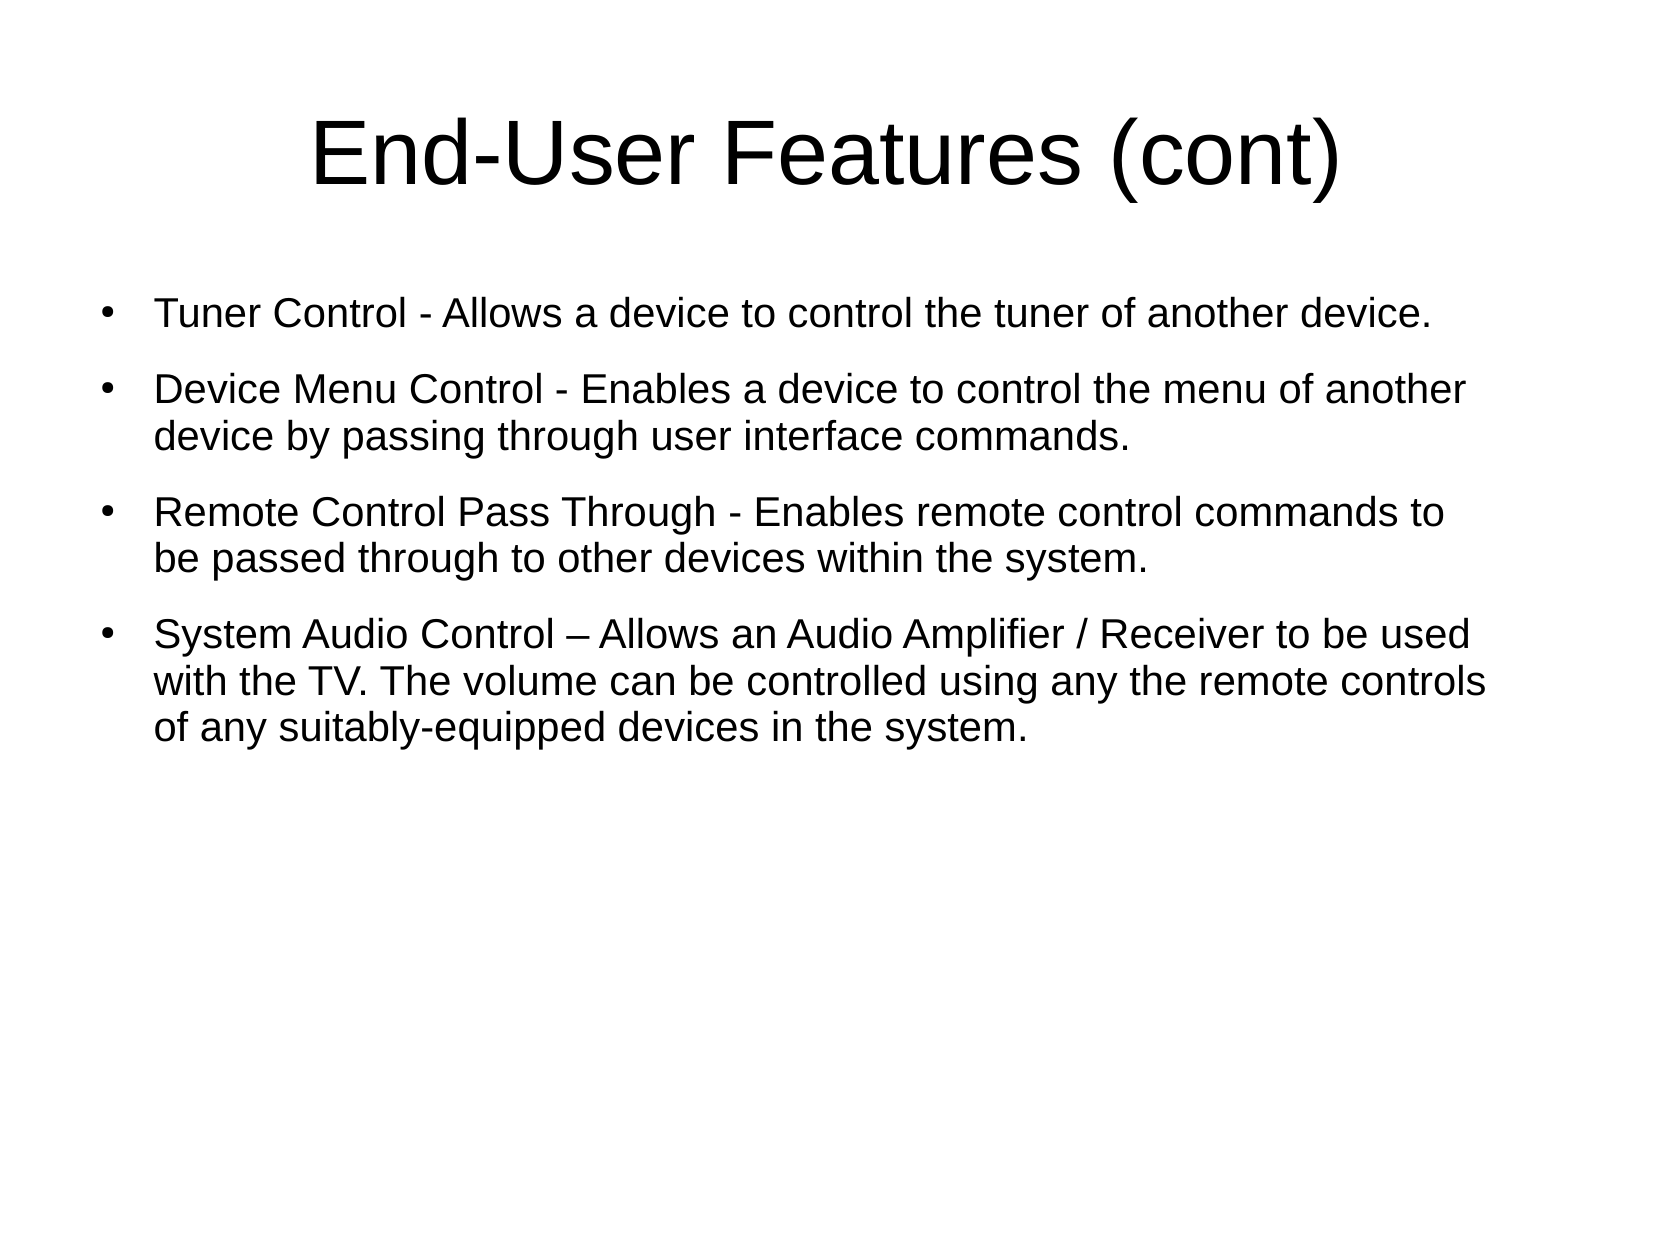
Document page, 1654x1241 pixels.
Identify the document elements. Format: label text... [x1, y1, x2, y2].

list Tuner Control - Allows a device to control the tuner of another device. Device Menu Control - Enables a device to control the menu of another device by passing through user interface commands. Remote Control Pass Through - Enables remote control commands to be passed through to other devices within the system. System Audio Control – Allows an Audio Amplifier / Receiver to be used with the TV. The volume can be controlled using any the remote controls of any suitably-equipped devices in the system. [82, 290, 1501, 1051]
title End-User Features (cont) [82, 49, 1571, 257]
